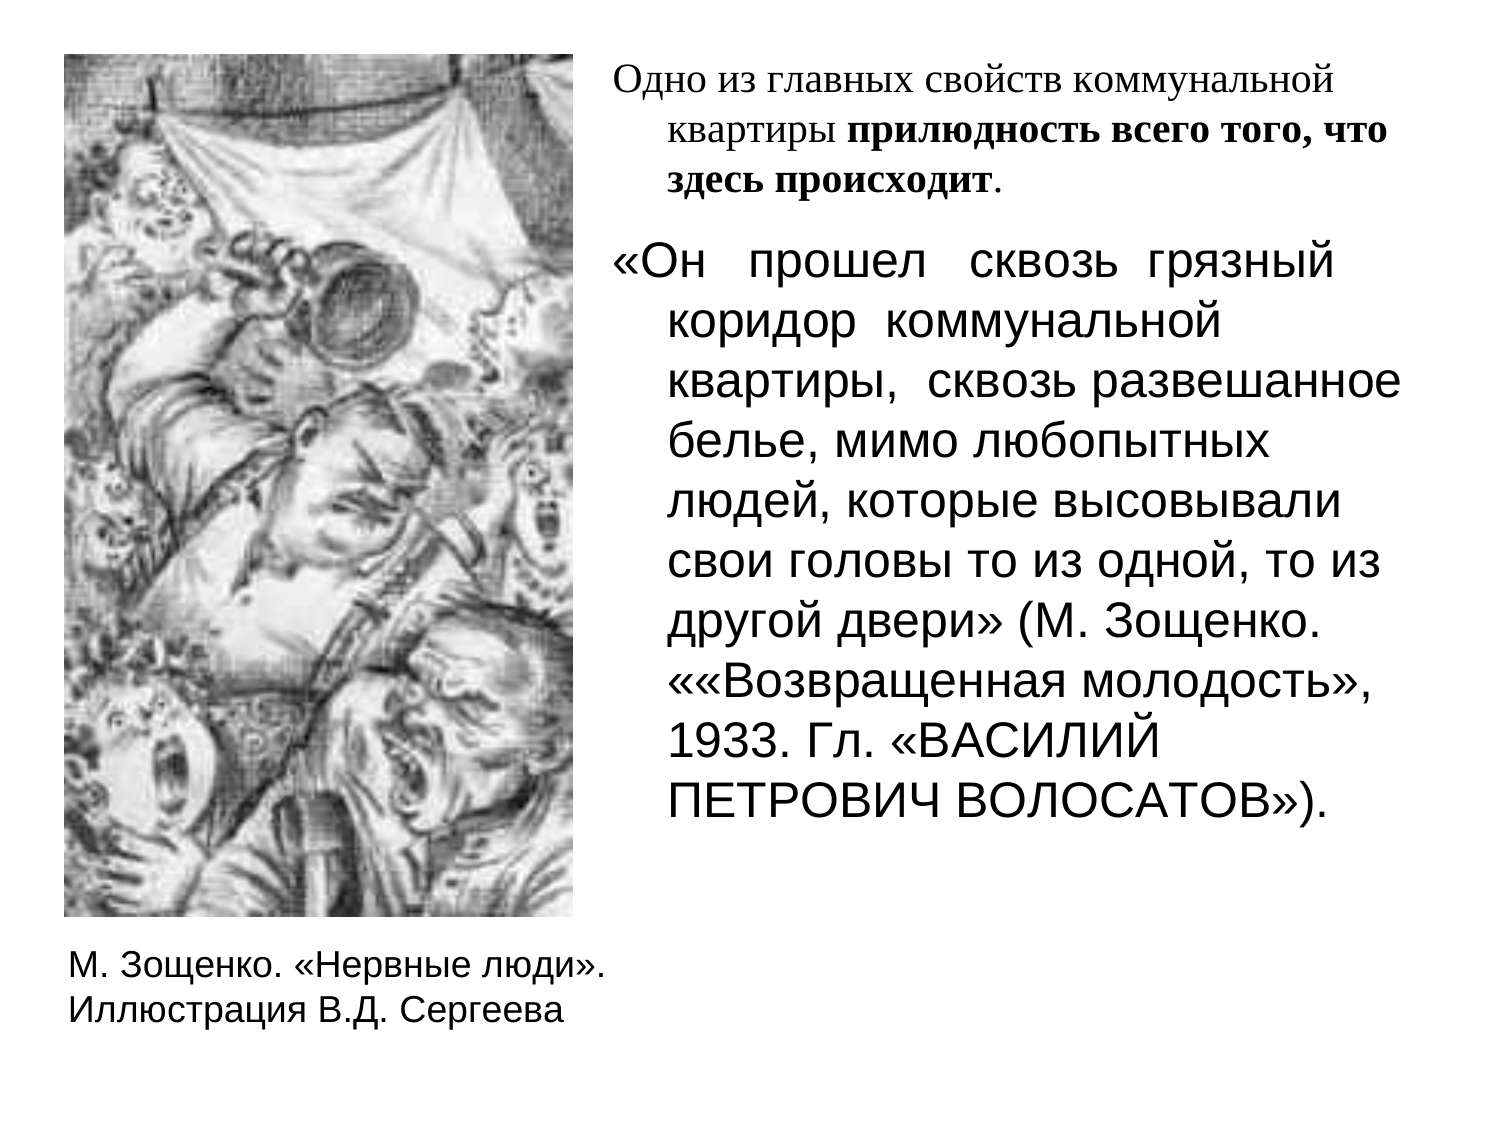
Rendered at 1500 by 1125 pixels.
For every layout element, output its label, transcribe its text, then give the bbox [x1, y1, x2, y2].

text_box «Он прошел сквозь грязный коридор коммунальной квартиры, сквозь развешанное белье, мимо любопытных людей, которые высовывали свои головы то из одной, то из другой двери» (М. Зощенко. ««Возвращенная молодость», 1933. Гл. «ВАСИЛИЙ ПЕТРОВИЧ ВОЛОСАТОВ»). [596, 219, 1426, 1005]
text_box Одно из главных свойств коммунальной квартиры прилюдность всего того, что здесь происходит. [596, 42, 1426, 219]
text_box М. Зощенко. «Нервные люди». Иллюстрация В.Д. Сергеева [53, 931, 632, 1038]
picture [64, 54, 573, 917]
chart [75, 262, 596, 931]
